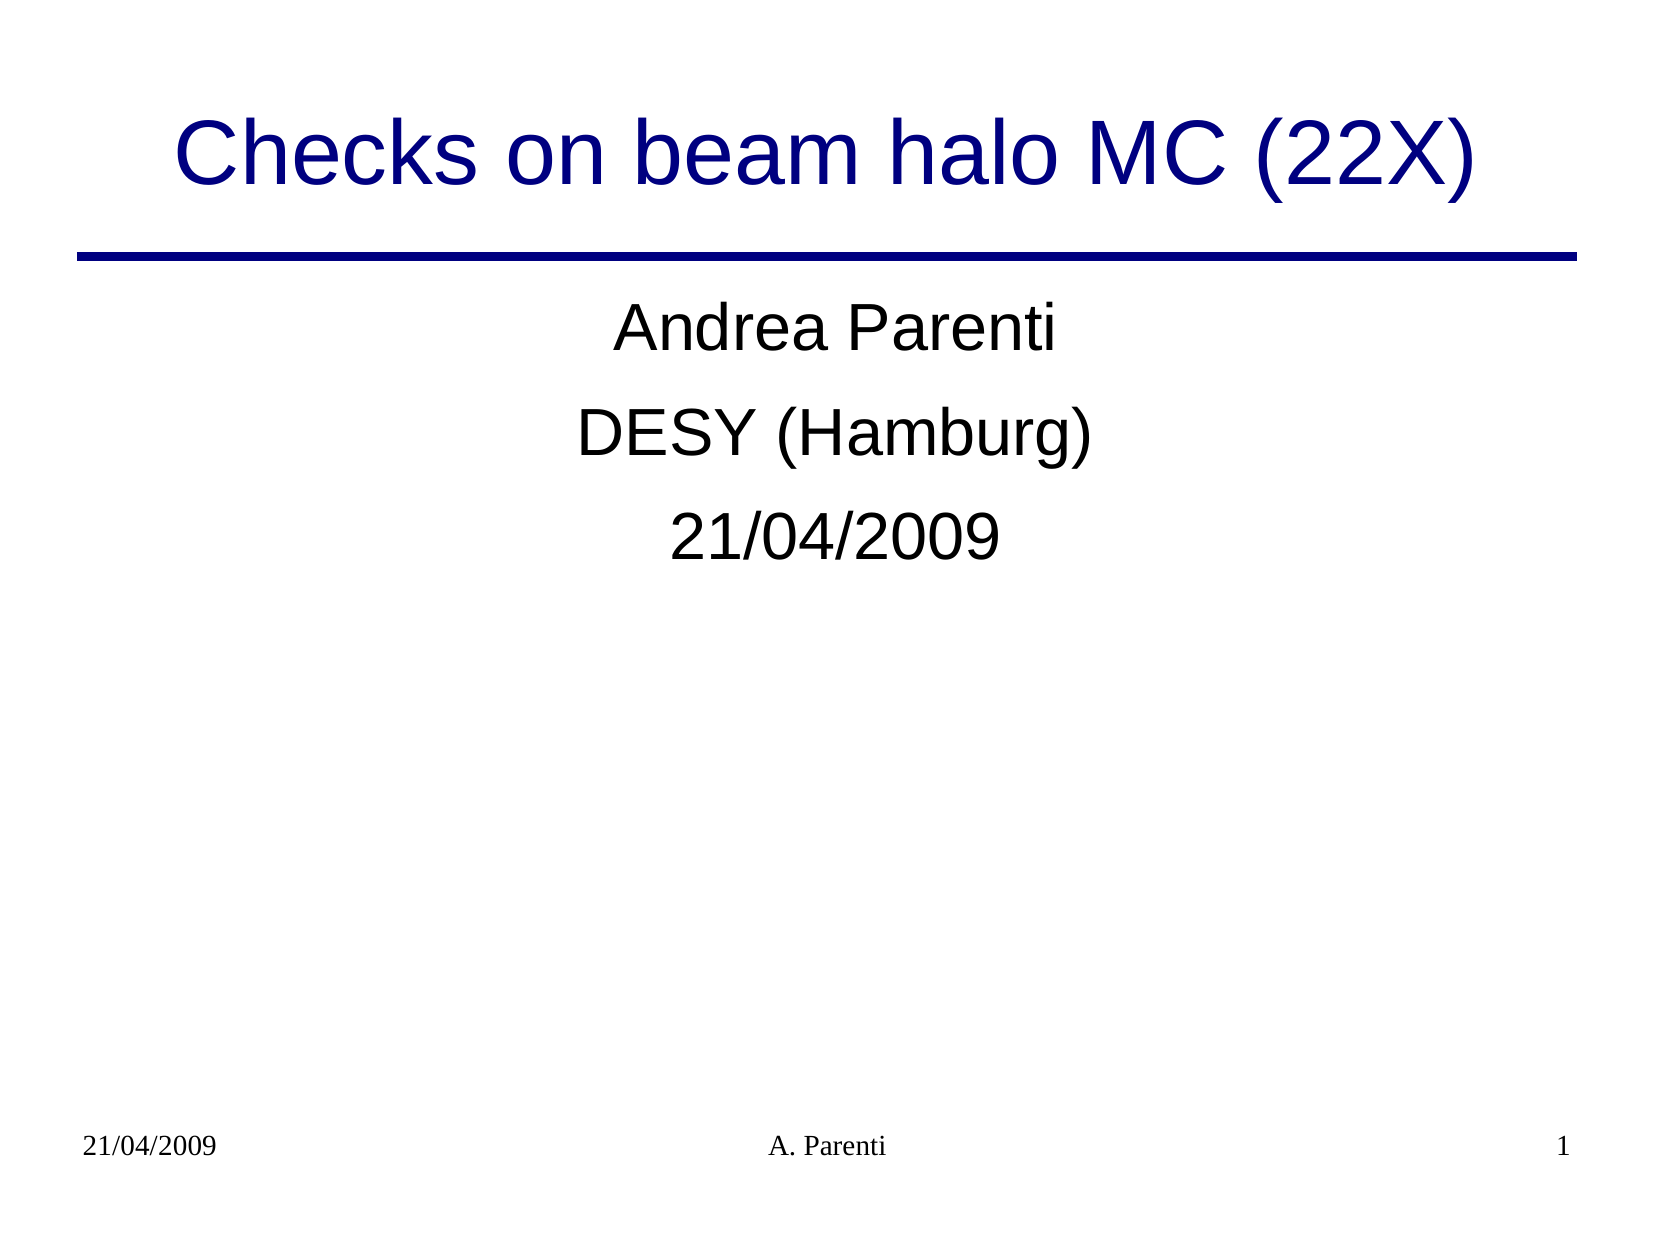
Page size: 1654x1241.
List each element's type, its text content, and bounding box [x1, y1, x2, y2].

list Andrea Parenti DESY (Hamburg) 21/04/2009 [82, 290, 1571, 1094]
title Checks on beam halo MC (22X) [82, 56, 1571, 250]
